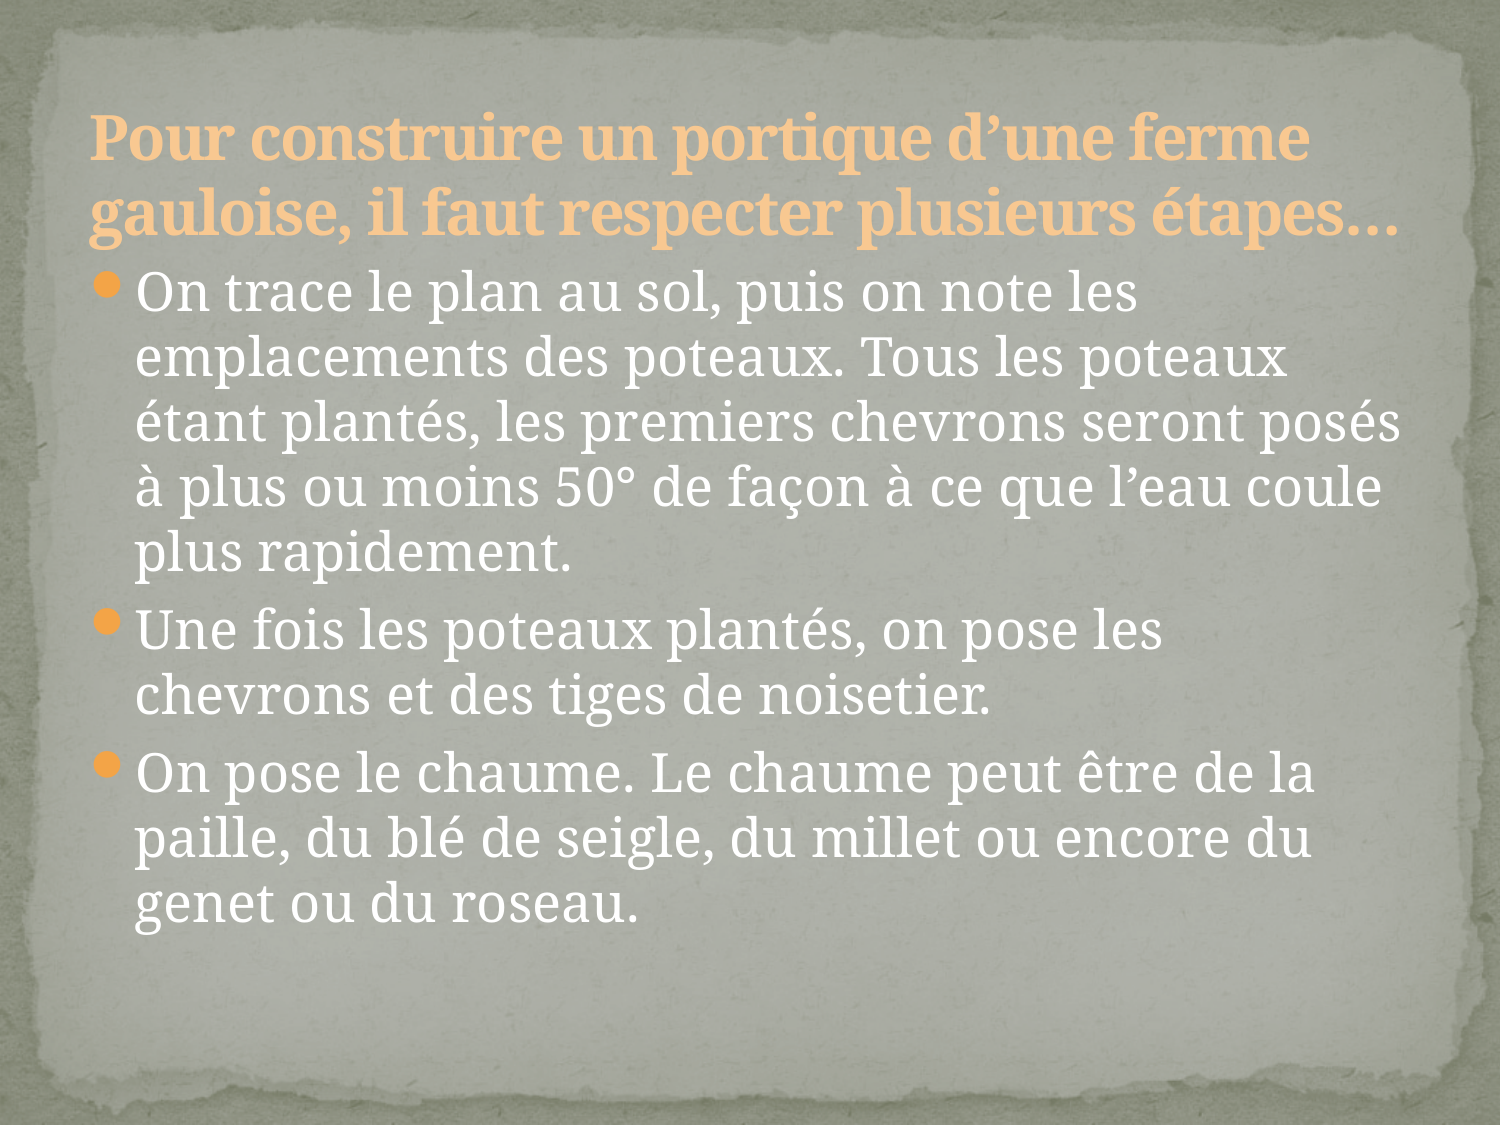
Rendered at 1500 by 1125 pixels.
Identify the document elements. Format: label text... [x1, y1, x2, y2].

title Pour construire un portique d’une ferme gauloise, il faut respecter plusieurs étapes… [75, 24, 1425, 256]
list On trace le plan au sol, puis on note les emplacements des poteaux. Tous les poteaux étant plantés, les premiers chevrons seront posés à plus ou moins 50° de façon à ce que l’eau coule plus rapidement. Une fois les poteaux plantés, on pose les chevrons et des tiges de noisetier. On pose le chaume. Le chaume peut être de la paille, du blé de seigle, du millet ou encore du genet ou du roseau. [75, 256, 1425, 1000]
